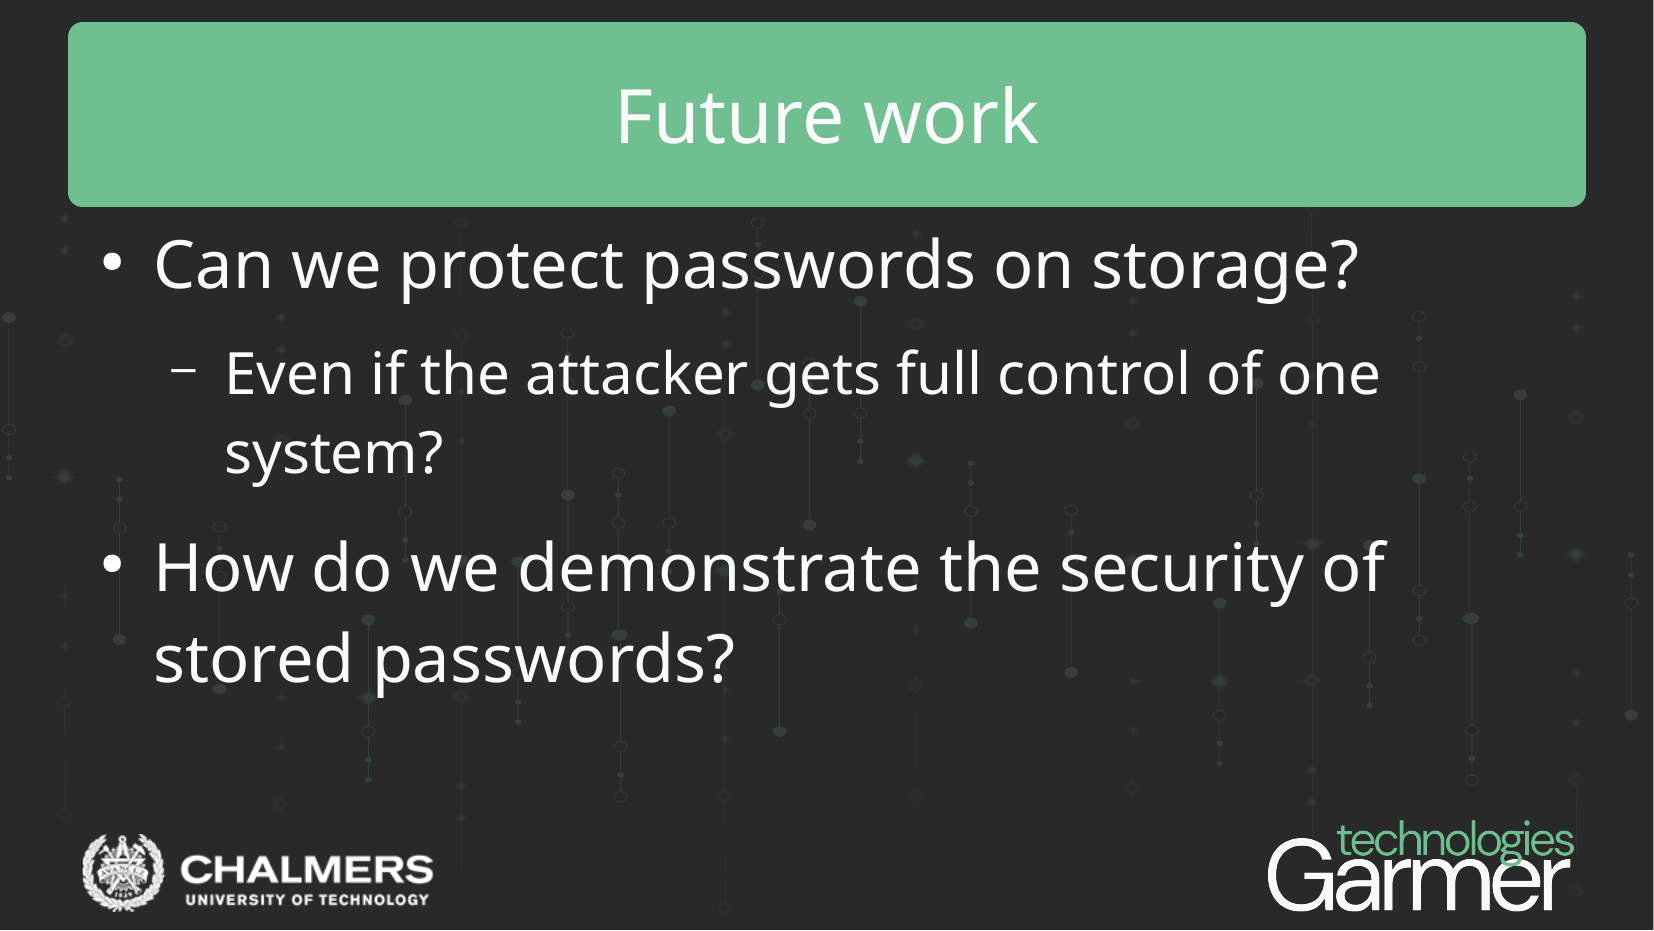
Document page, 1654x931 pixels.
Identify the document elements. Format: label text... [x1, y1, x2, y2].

picture [1246, 807, 1607, 912]
list Can we protect passwords on storage? Even if the attacker gets full control of one system? How do we demonstrate the security of stored passwords? [82, 217, 1571, 758]
picture [82, 834, 443, 912]
title Future work [82, 37, 1571, 193]
